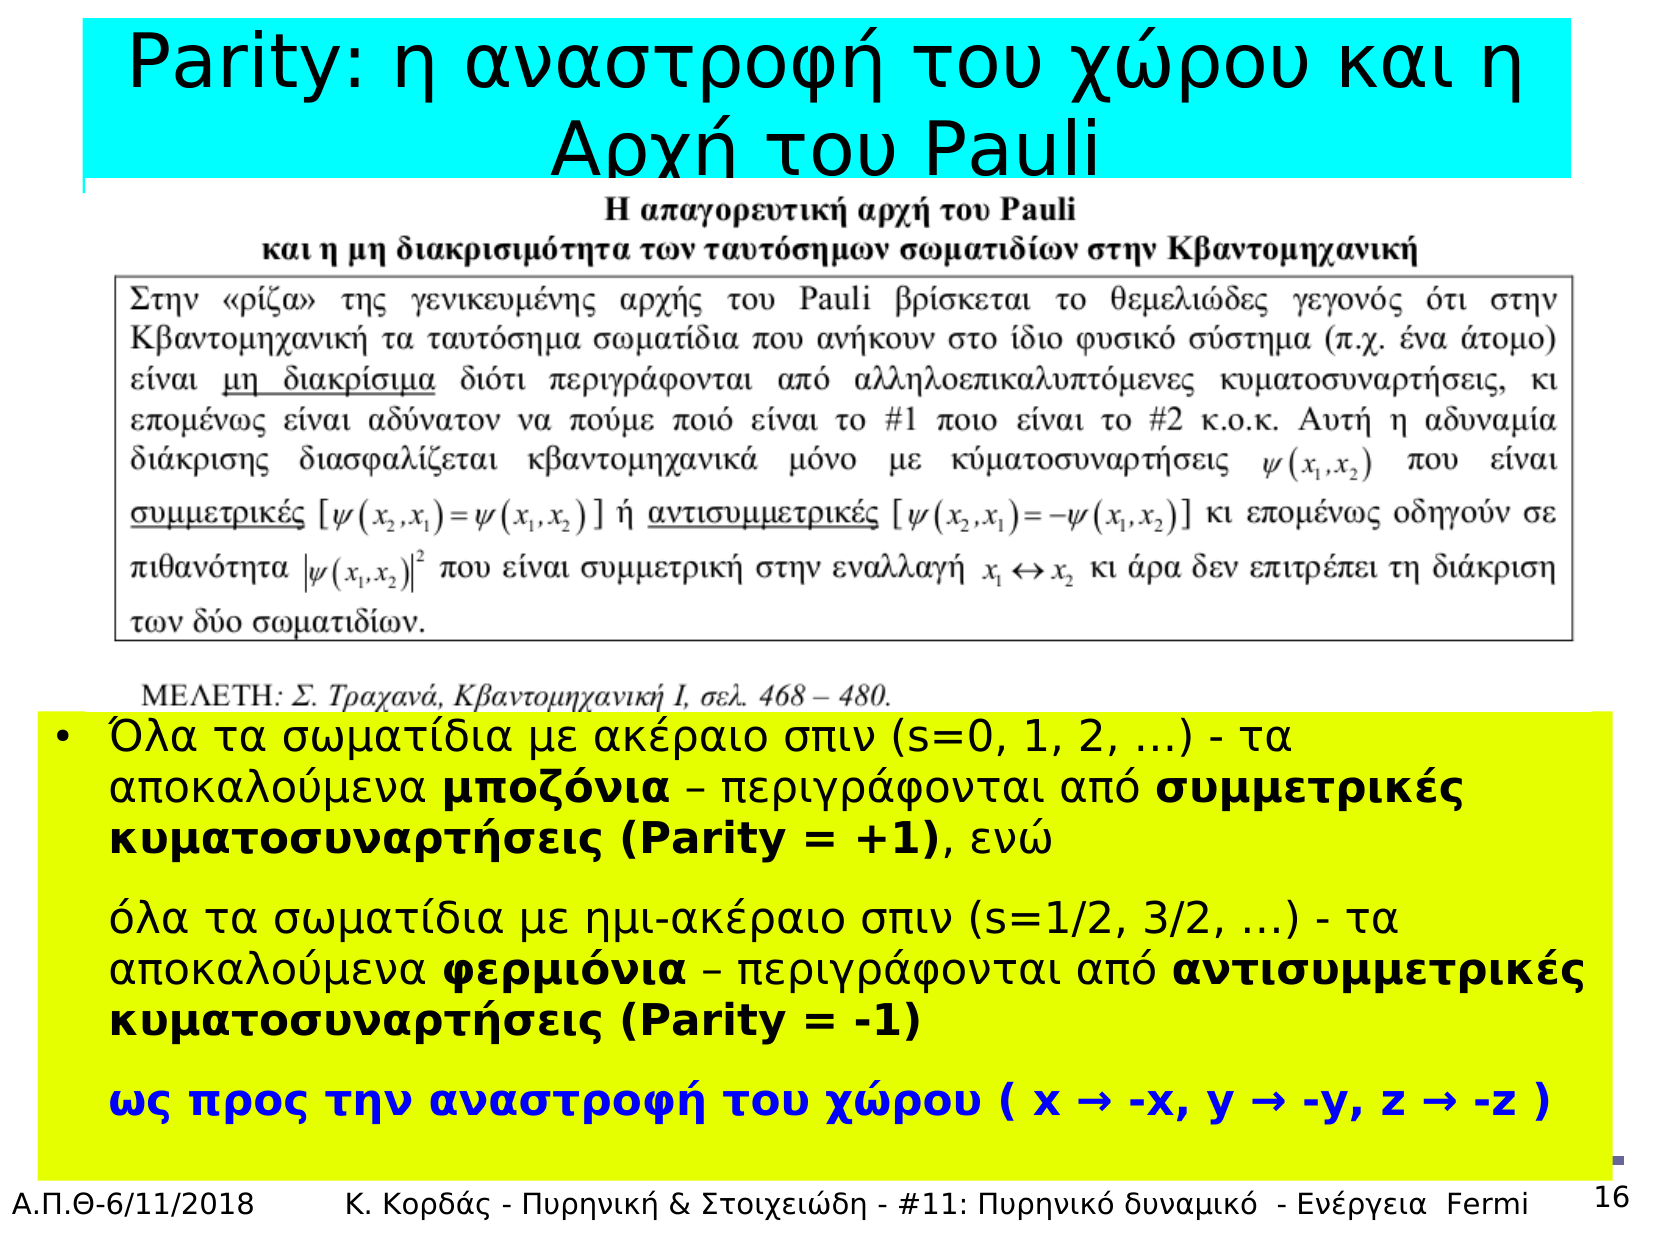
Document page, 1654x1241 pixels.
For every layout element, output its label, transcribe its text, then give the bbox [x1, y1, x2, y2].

picture [85, 178, 1592, 712]
title Parity: η αναστροφή του χώρου και η Αρχή του Pauli [82, 18, 1571, 194]
list Όλα τα σωματίδια με ακέραιο σπιν (s=0, 1, 2, …) - τα αποκαλούμενα μποζόνια – περιγράφονται από συμμετρικές κυματοσυναρτήσεις (Parity = +1), ενώ όλα τα σωματίδια με ημι-ακέραιο σπιν (s=1/2, 3/2, …) - τα αποκαλούμενα φερμιόνια – περιγράφονται από αντισυμμετρικές κυματοσυναρτήσεις (Parity = -1) ως προς την αναστροφή του χώρου ( x → -x, y → -y, z → -z ) [37, 711, 1613, 1181]
